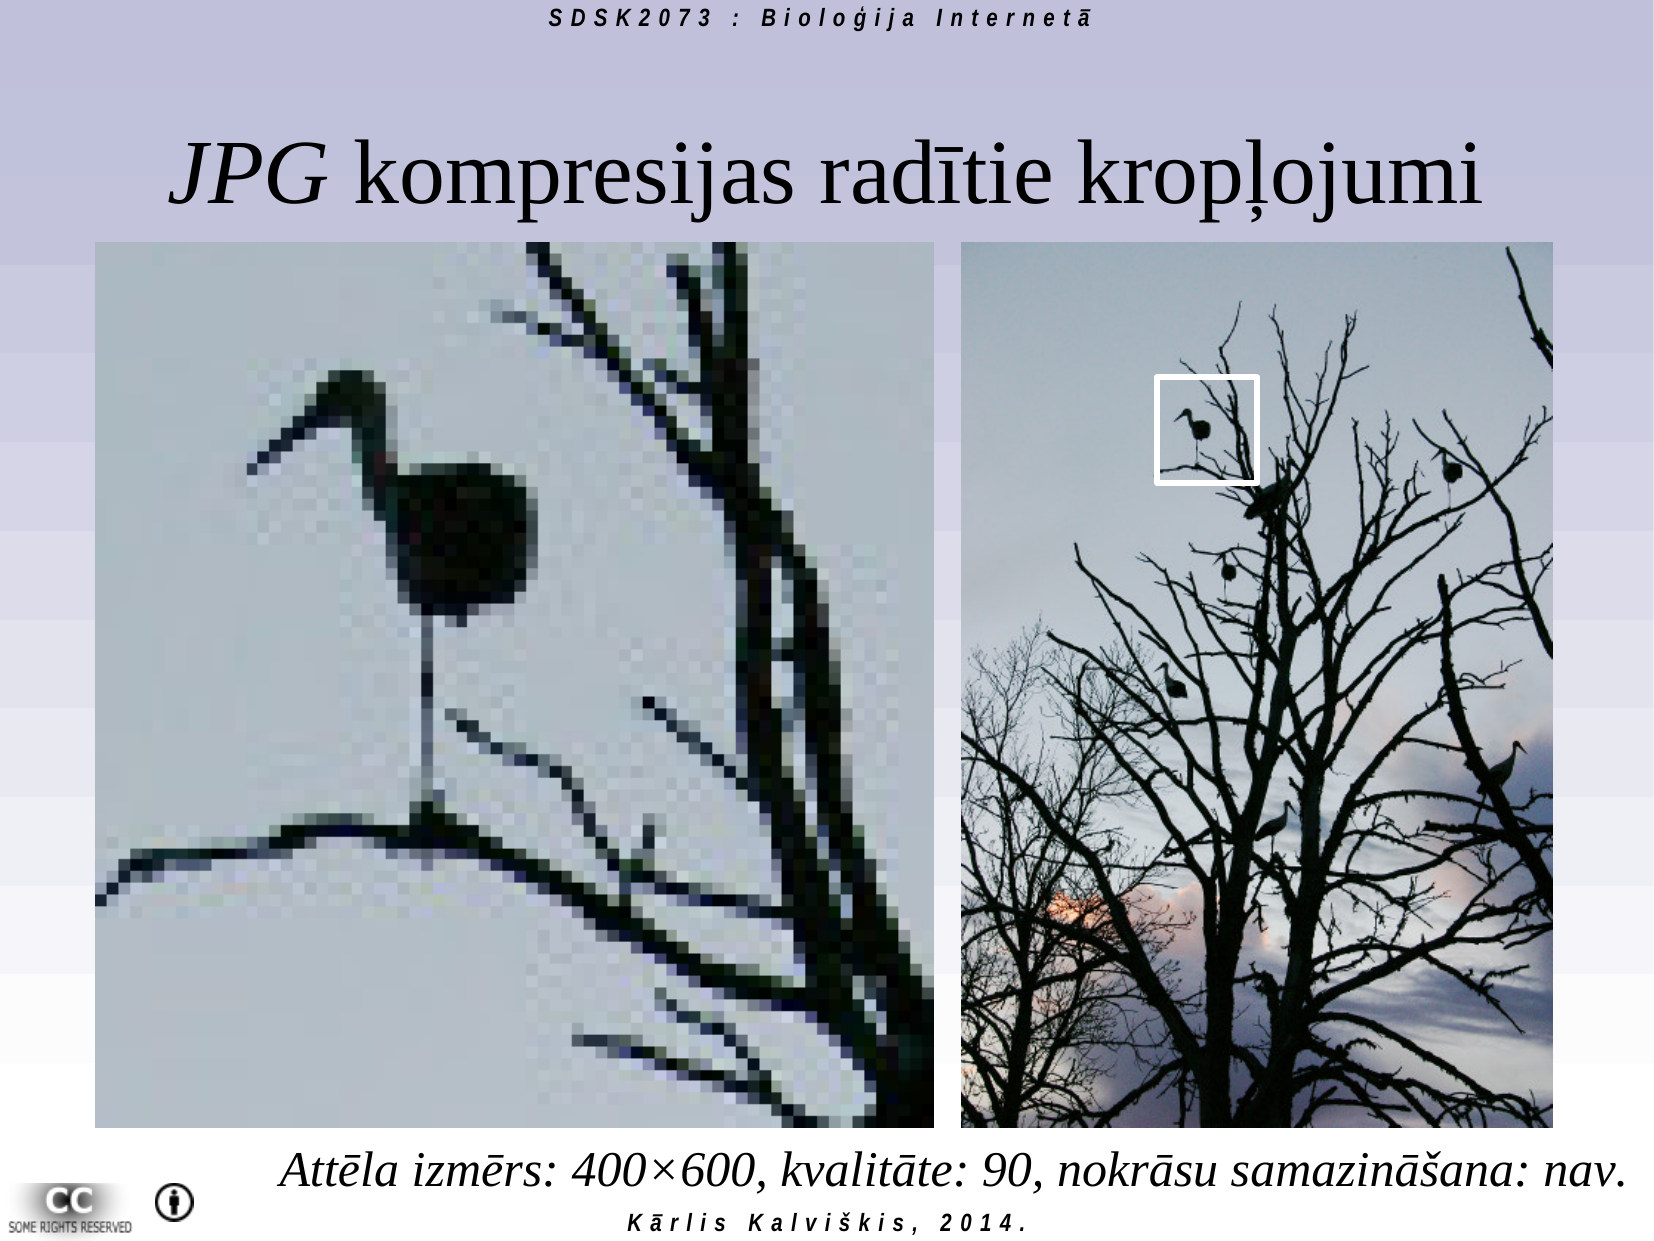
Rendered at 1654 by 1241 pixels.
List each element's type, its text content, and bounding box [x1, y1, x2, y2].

text_box Attēla izmērs: 400×600, kvalitāte: 90, nokrāsu samazināšana: nav. [279, 1141, 1629, 1198]
picture [0, 0, 1654, 1241]
title JPG kompresijas radītie kropļojumi [29, 49, 1625, 296]
